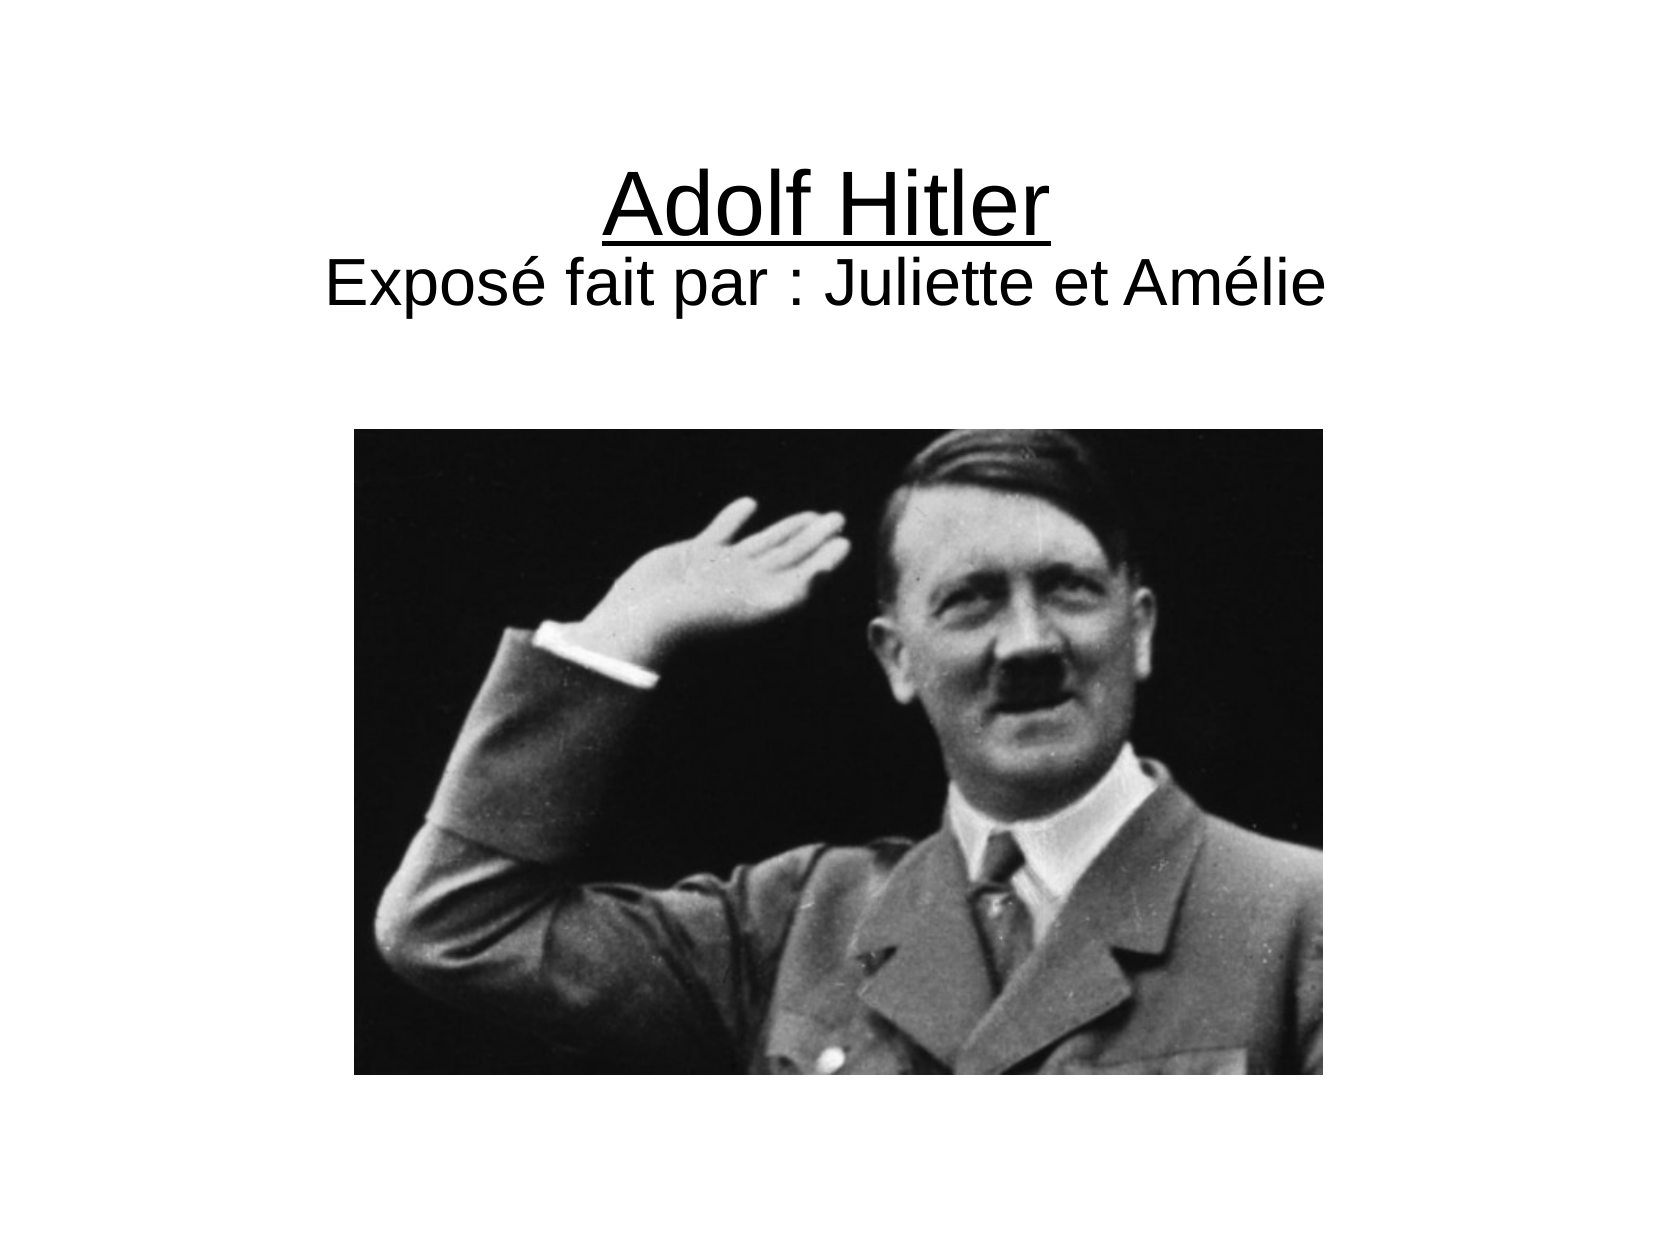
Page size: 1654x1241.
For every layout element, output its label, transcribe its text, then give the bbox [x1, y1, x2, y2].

subtitle Exposé fait par : Juliette et Amélie [82, 238, 1571, 1062]
title Adolf Hitler [82, 49, 1571, 238]
picture [354, 429, 1323, 1075]
